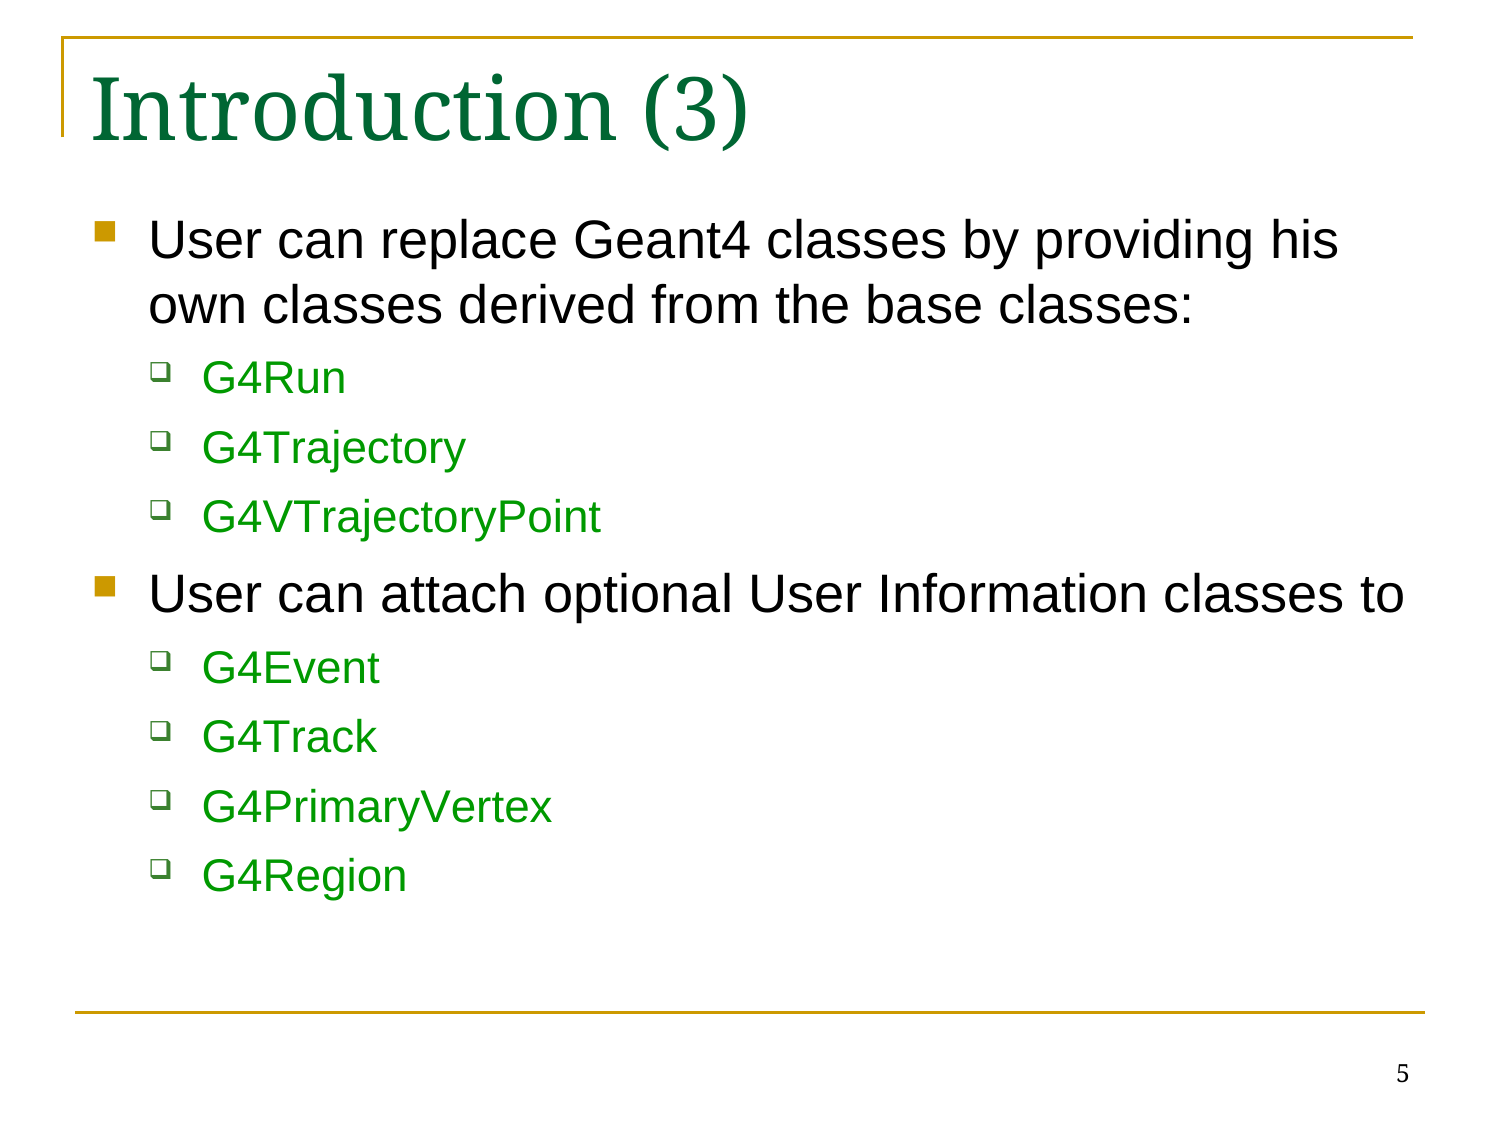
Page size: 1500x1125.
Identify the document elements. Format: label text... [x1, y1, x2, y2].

text_box <number> [1074, 1024, 1426, 1100]
list User can replace Geant4 classes by providing his own classes derived from the base classes: G4Run G4Trajectory G4VTrajectoryPoint User can attach optional User Information classes to G4Event G4Track G4PrimaryVertex G4Region [76, 196, 1427, 1011]
title Introduction (3) [75, 45, 1426, 233]
